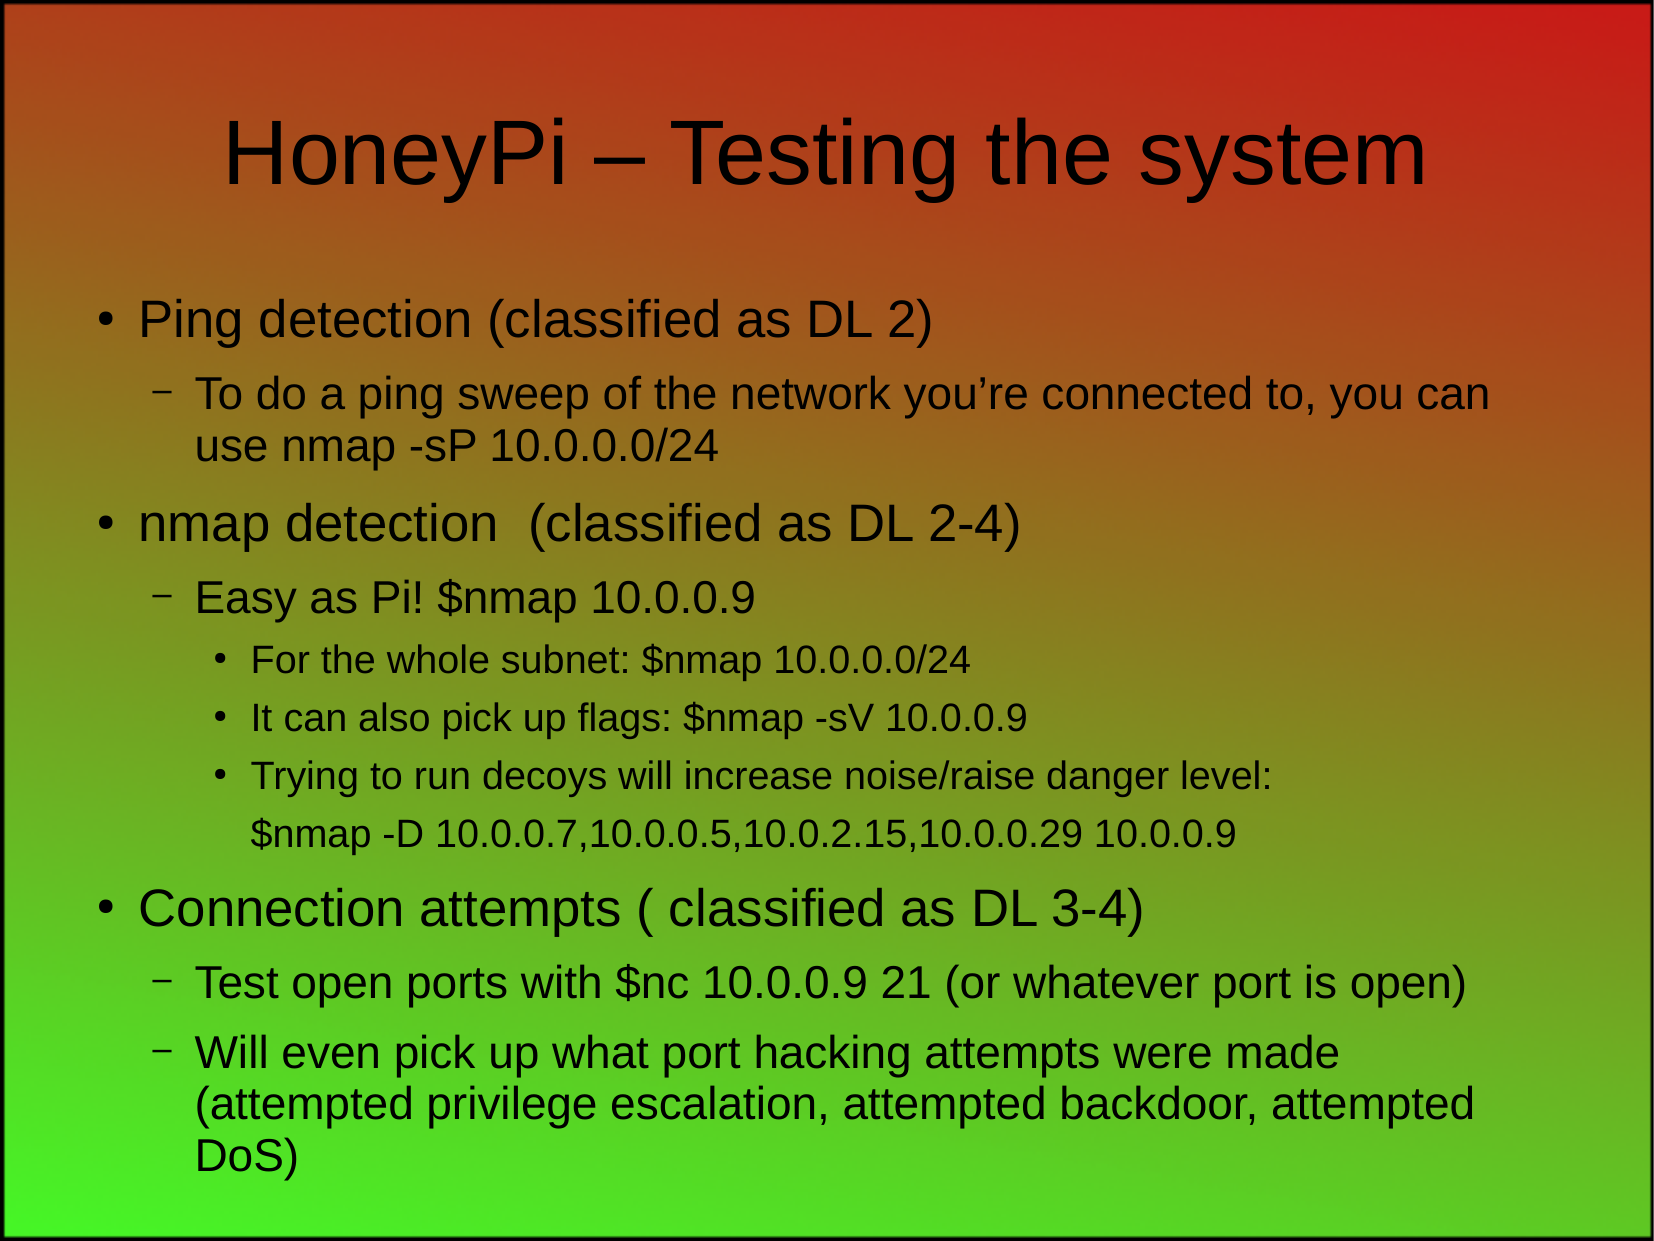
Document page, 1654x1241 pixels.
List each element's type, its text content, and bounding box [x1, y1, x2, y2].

picture [0, 0, 1654, 1241]
title HoneyPi – Testing the system [82, 49, 1571, 257]
list Ping detection (classified as DL 2) To do a ping sweep of the network you’re connected to, you can use nmap -sP 10.0.0.0/24 nmap detection (classified as DL 2-4) Easy as Pi! $nmap 10.0.0.9 For the whole subnet: $nmap 10.0.0.0/24 It can also pick up flags: $nmap -sV 10.0.0.9 Trying to run decoys will increase noise/raise danger level: $nmap -D 10.0.0.7,10.0.0.5,10.0.2.15,10.0.0.29 10.0.0.9 Connection attempts ( classified as DL 3-4) Test open ports with $nc 10.0.0.9 21 (or whatever port is open) Will even pick up what port hacking attempts were made (attempted privilege escalation, attempted backdoor, attempted DoS) [82, 290, 1571, 1186]
